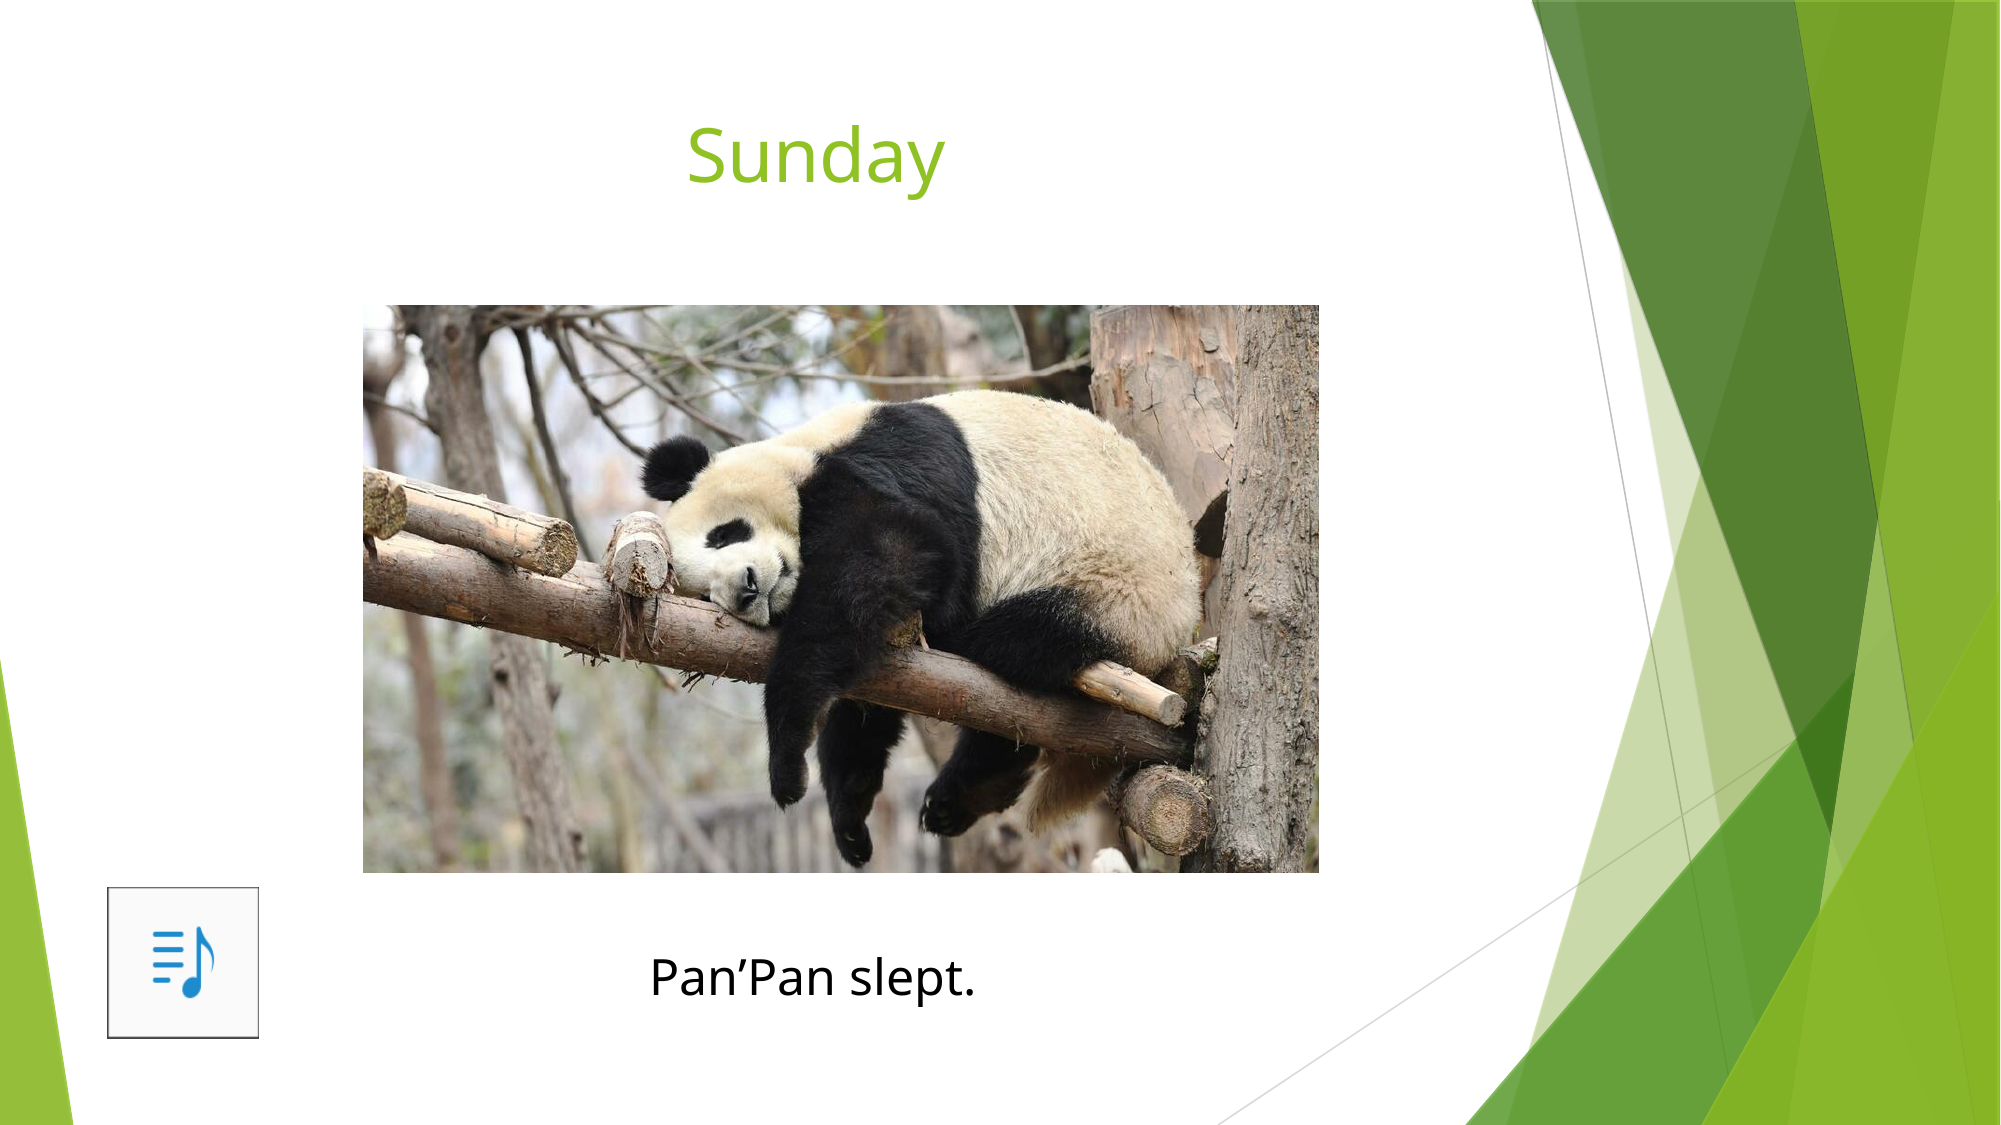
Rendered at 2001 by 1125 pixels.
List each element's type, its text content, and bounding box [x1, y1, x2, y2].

text_box [106, 885, 260, 1040]
picture [363, 305, 1319, 873]
text_box Pan’Pan slept. [584, 937, 1042, 1013]
title Sunday [111, 99, 1522, 317]
